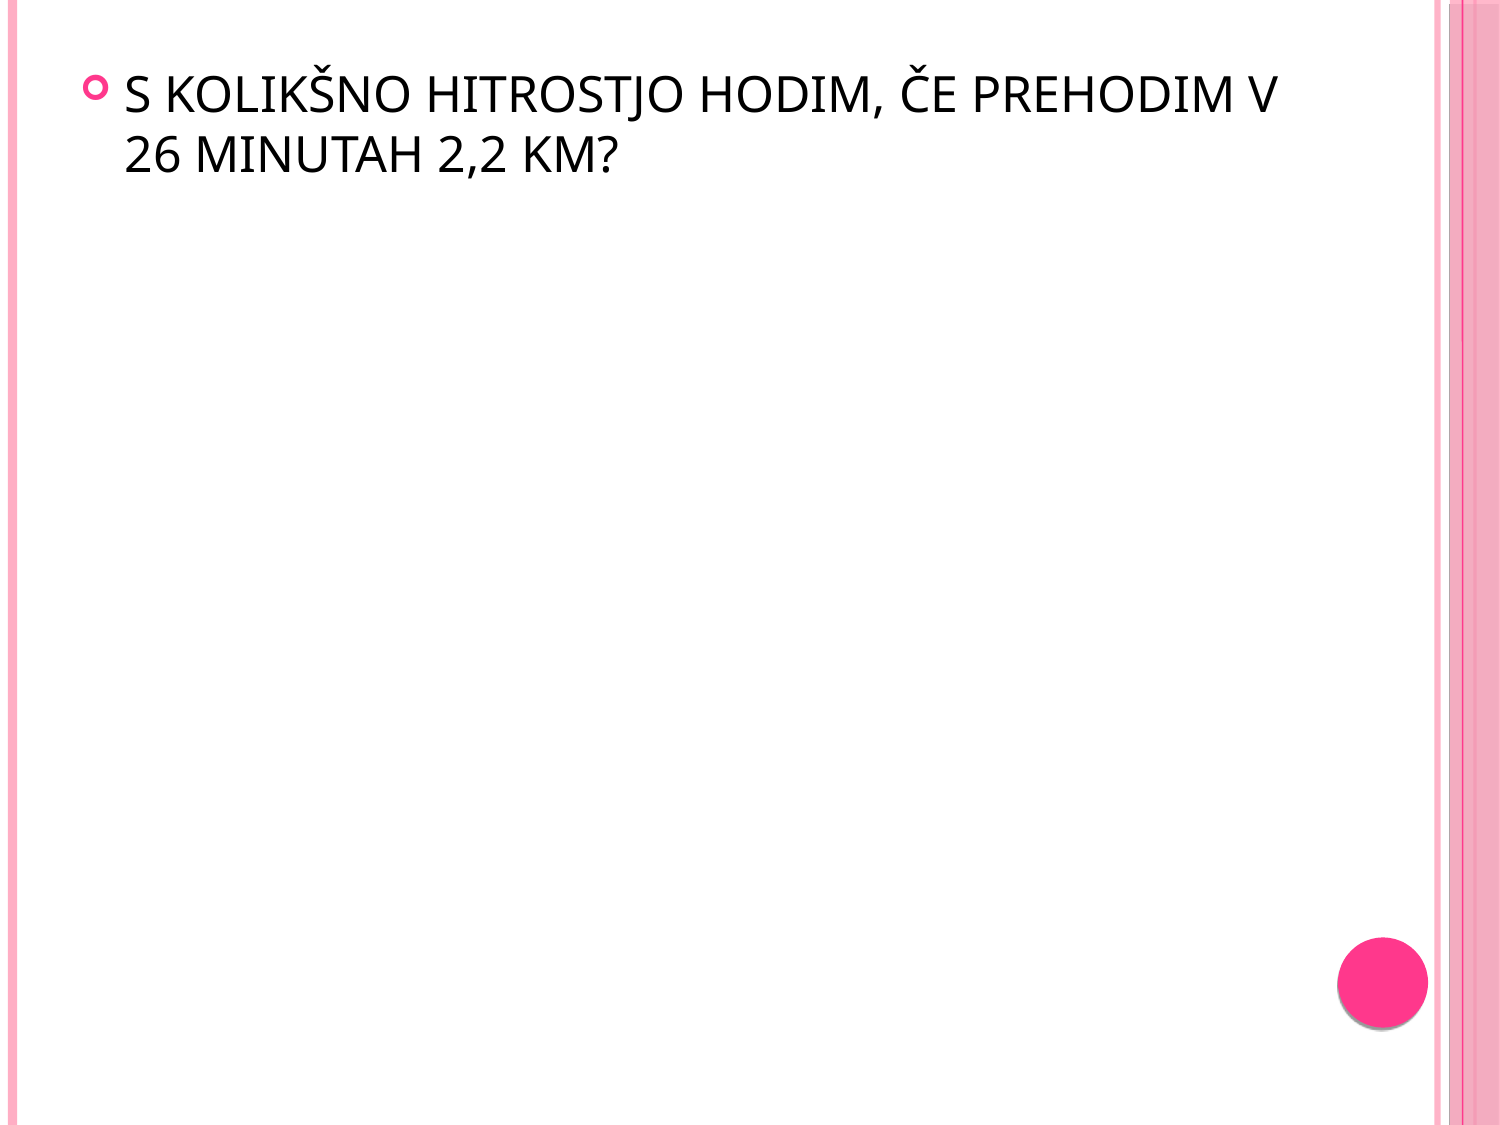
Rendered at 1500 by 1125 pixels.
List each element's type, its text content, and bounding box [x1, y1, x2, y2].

list S KOLIKŠNO HITROSTJO HODIM, ČE PREHODIM V 26 MINUTAH 2,2 KM? [64, 54, 1300, 1062]
